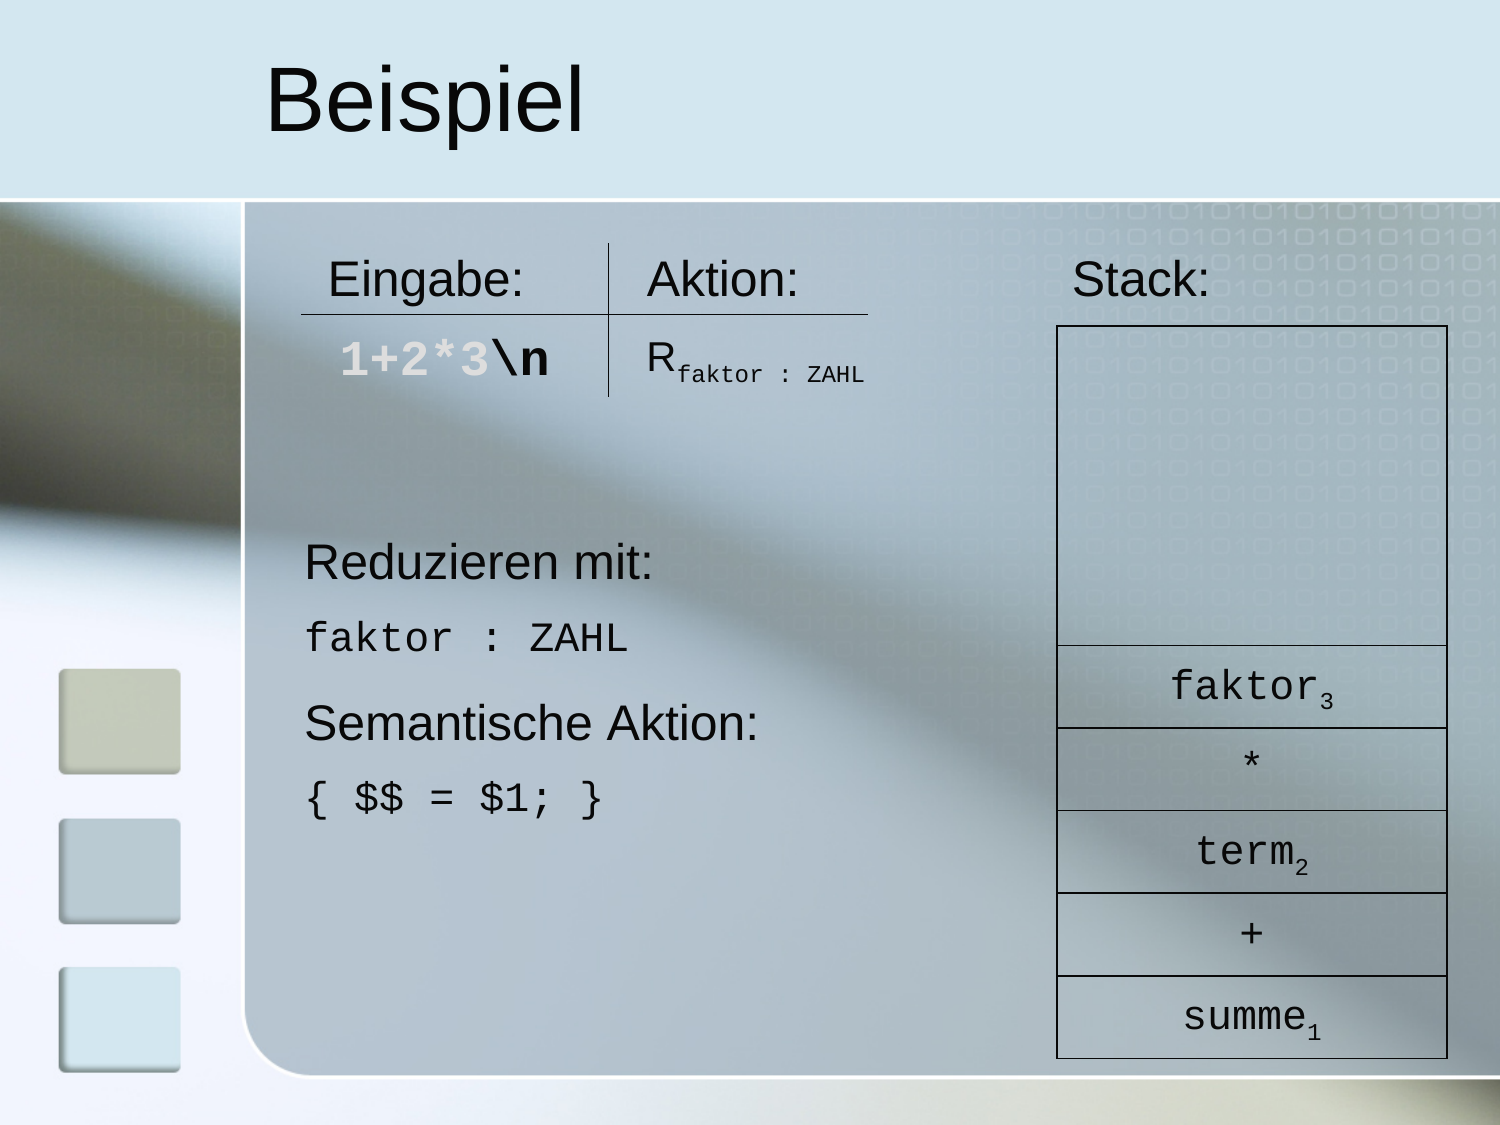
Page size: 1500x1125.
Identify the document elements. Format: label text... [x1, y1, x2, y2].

picture [0, 0, 1500, 1125]
text_box term2 [1056, 822, 1447, 891]
text_box Aktion: [632, 243, 822, 314]
text_box + [1056, 904, 1447, 968]
text_box 1+2*3\n [324, 326, 585, 399]
text_box summe1 [1056, 987, 1447, 1056]
text_box Eingabe: [312, 243, 550, 314]
text_box Stack: [1057, 243, 1459, 315]
text_box * [1056, 739, 1447, 803]
text_box Rfaktor : ZAHL [631, 326, 963, 398]
title Beispiel [249, 12, 1461, 188]
text_box faktor3 [1056, 656, 1447, 725]
text_box Reduzieren mit: faktor : ZAHL Semantische Aktion: { $$ = $1; } [289, 527, 1022, 832]
